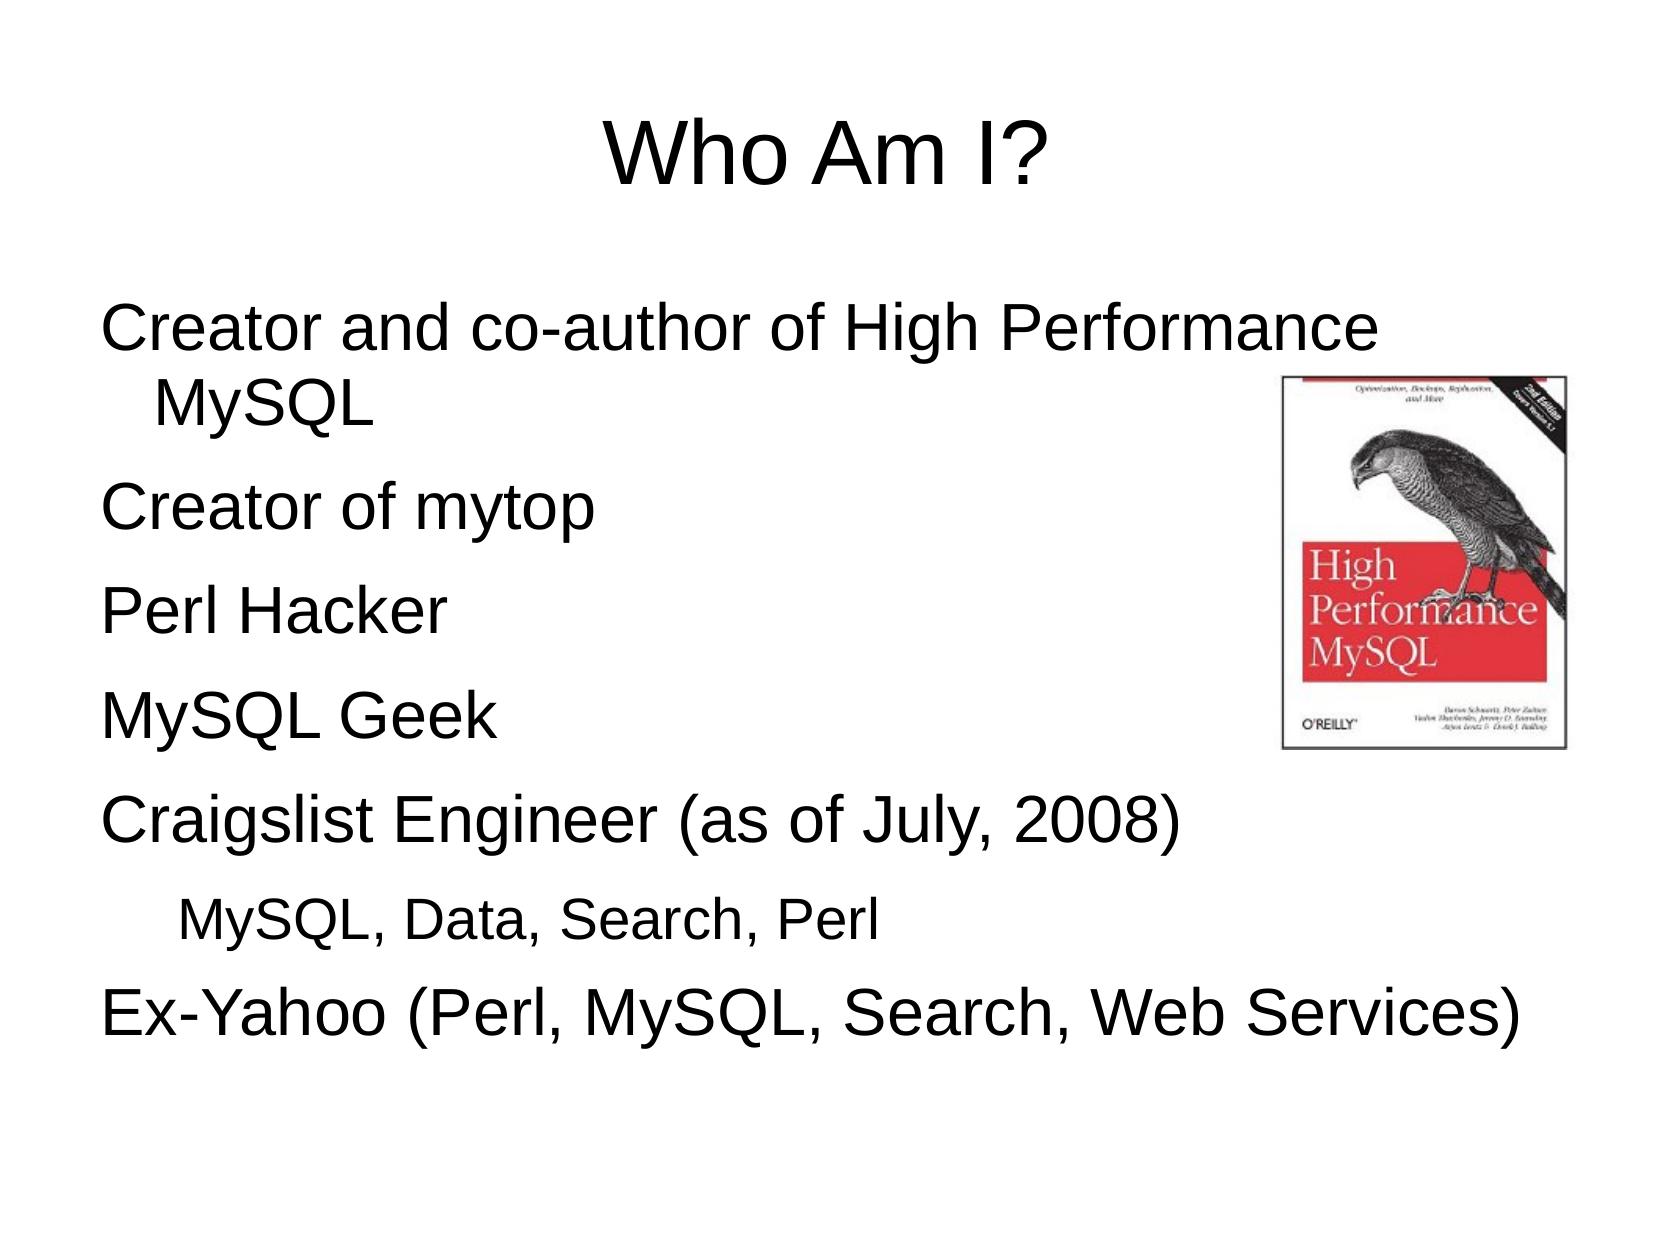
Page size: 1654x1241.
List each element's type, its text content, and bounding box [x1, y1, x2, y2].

title Who Am I? [82, 49, 1571, 257]
picture [1237, 375, 1613, 751]
list Creator and co-author of High Performance MySQL Creator of mytop Perl Hacker MySQL Geek Craigslist Engineer (as of July, 2008) MySQL, Data, Search, Perl Ex-Yahoo (Perl, MySQL, Search, Web Services) [82, 290, 1571, 1201]
